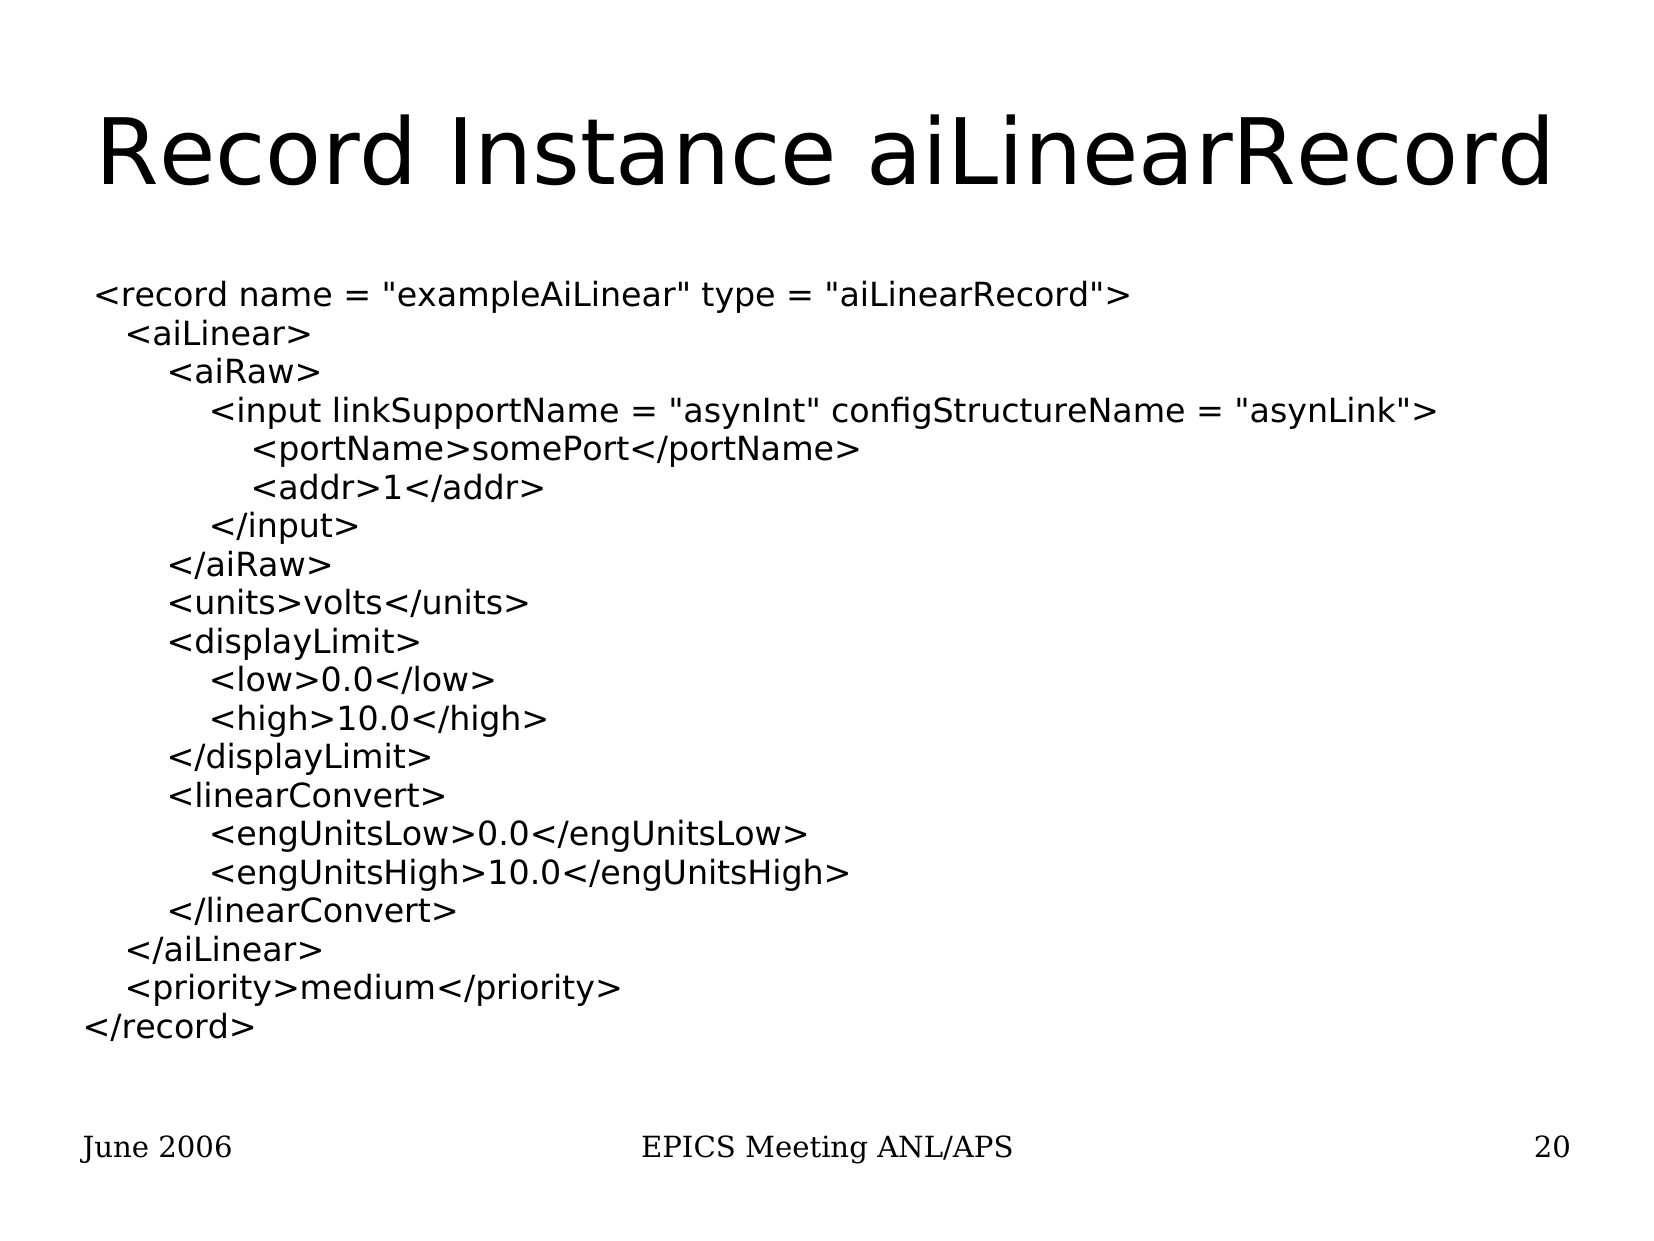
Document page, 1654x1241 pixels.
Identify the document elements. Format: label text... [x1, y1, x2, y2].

subtitle <record name = "exampleAiLinear" type = "aiLinearRecord"> <aiLinear> <aiRaw> <input linkSupportName = "asynInt" configStructureName = "asynLink"> <portName>somePort</portName> <addr>1</addr> </input> </aiRaw> <units>volts</units> <displayLimit> <low>0.0</low> <high>10.0</high> </displayLimit> <linearConvert> <engUnitsLow>0.0</engUnitsLow> <engUnitsHigh>10.0</engUnitsHigh> </linearConvert> </aiLinear> <priority>medium</priority> </record> [82, 275, 1571, 1123]
title Record Instance aiLinearRecord [82, 49, 1571, 257]
